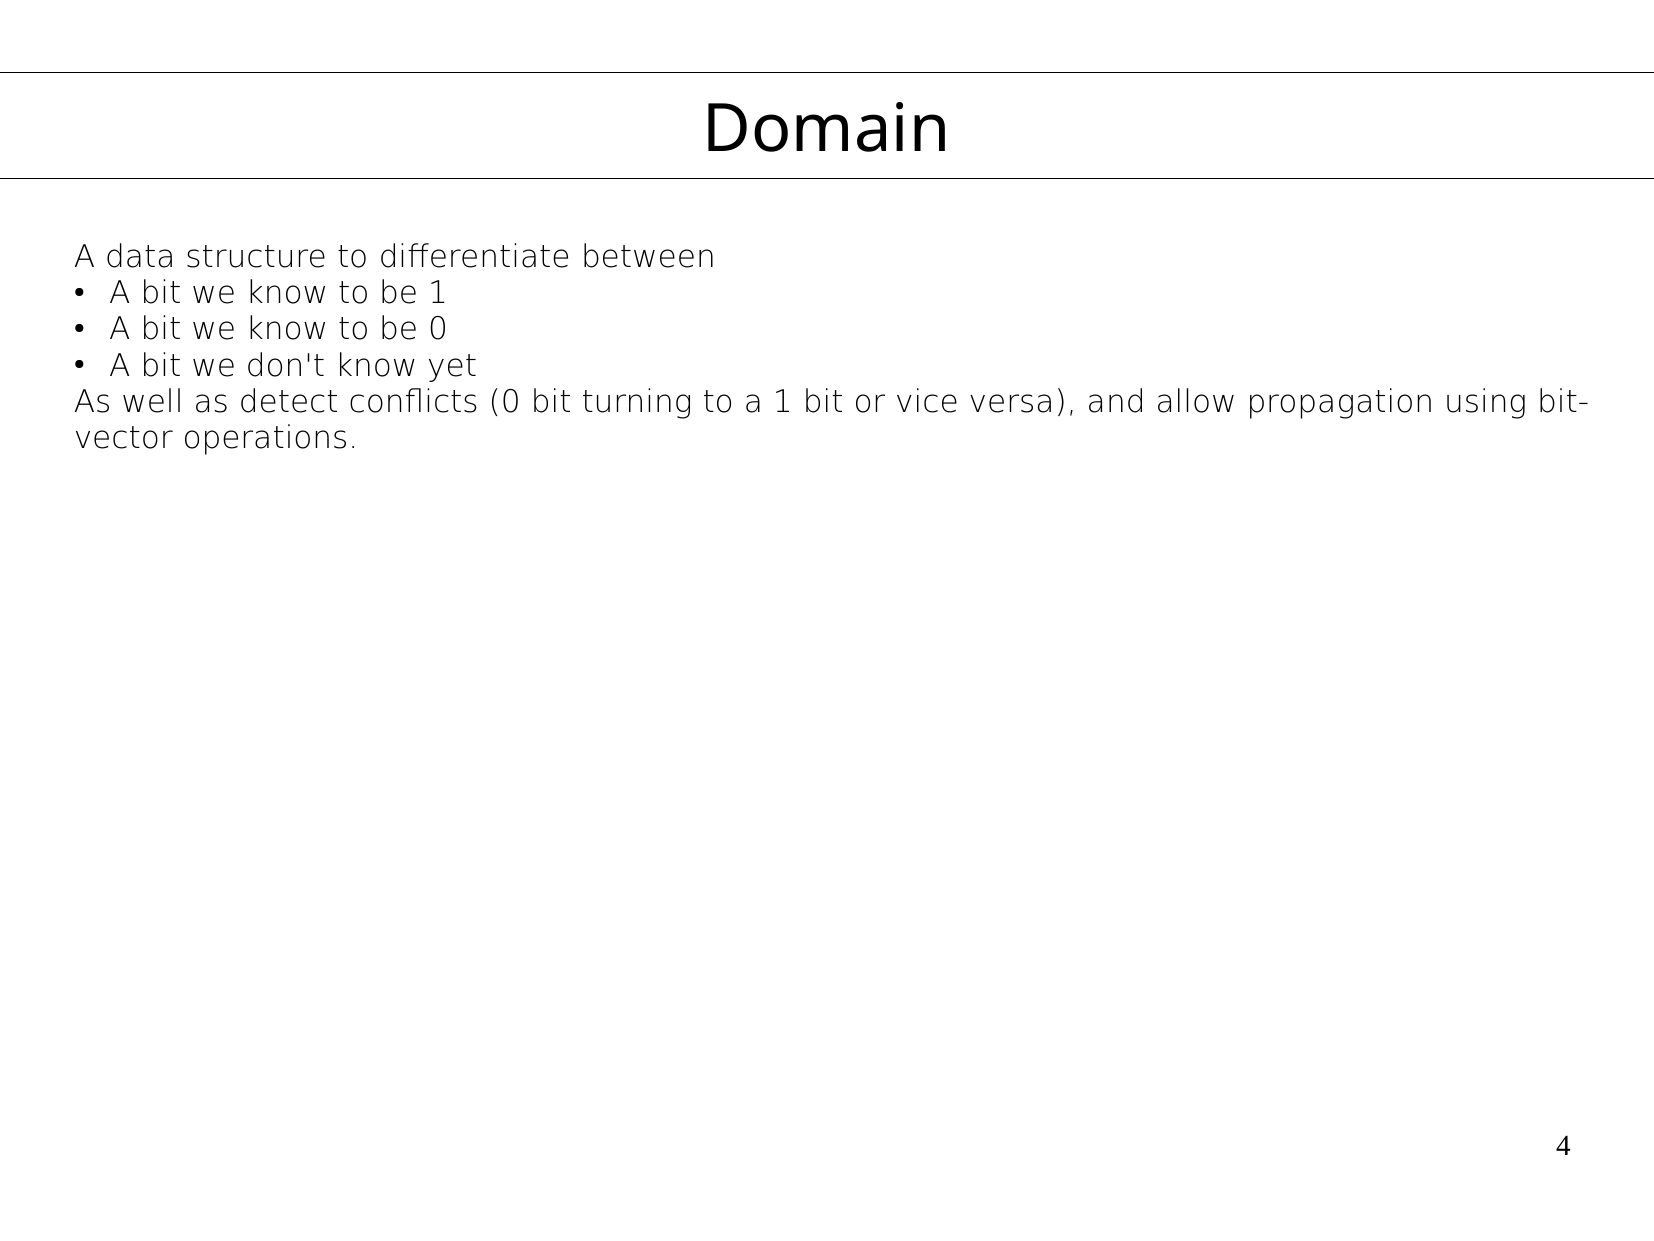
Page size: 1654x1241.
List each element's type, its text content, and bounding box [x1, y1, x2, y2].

text_box A data structure to differentiate between A bit we know to be 1 A bit we know to be 0 A bit we don't know yet As well as detect conflicts (0 bit turning to a 1 bit or vice versa), and allow propagation using bit-vector operations. [59, 231, 1607, 467]
text_box Domain [0, 72, 1654, 166]
